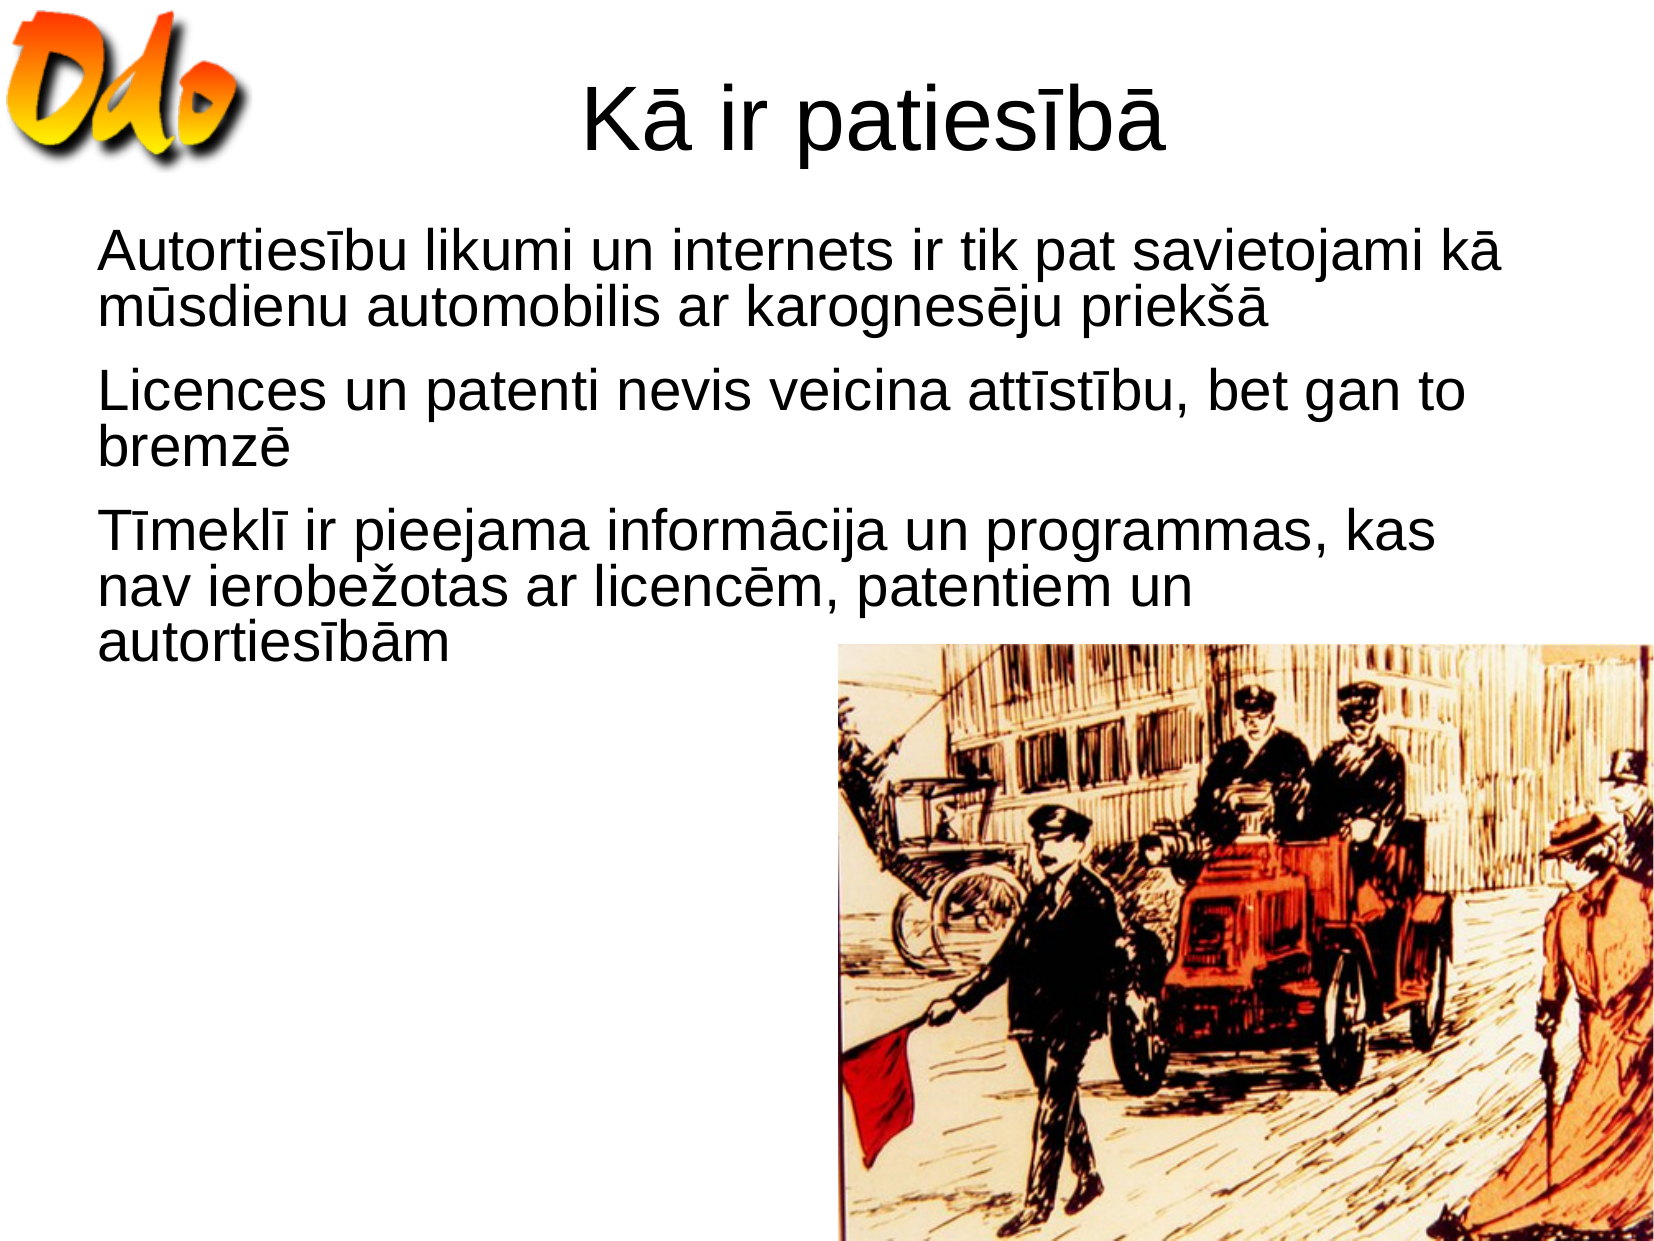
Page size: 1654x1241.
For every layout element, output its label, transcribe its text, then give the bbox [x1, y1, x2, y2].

title Kā ir patiesībā [165, 70, 1583, 174]
picture [5, 6, 263, 178]
list Autortiesību likumi un internets ir tik pat savietojami kā mūsdienu automobilis ar karognesēju priekšā Licences un patenti nevis veicina attīstību, bet gan to bremzē Tīmeklī ir pieejama informācija un programmas, kas nav ierobežotas ar licencēm, patentiem un autortiesībām [41, 222, 1528, 1093]
picture [838, 644, 1654, 1241]
